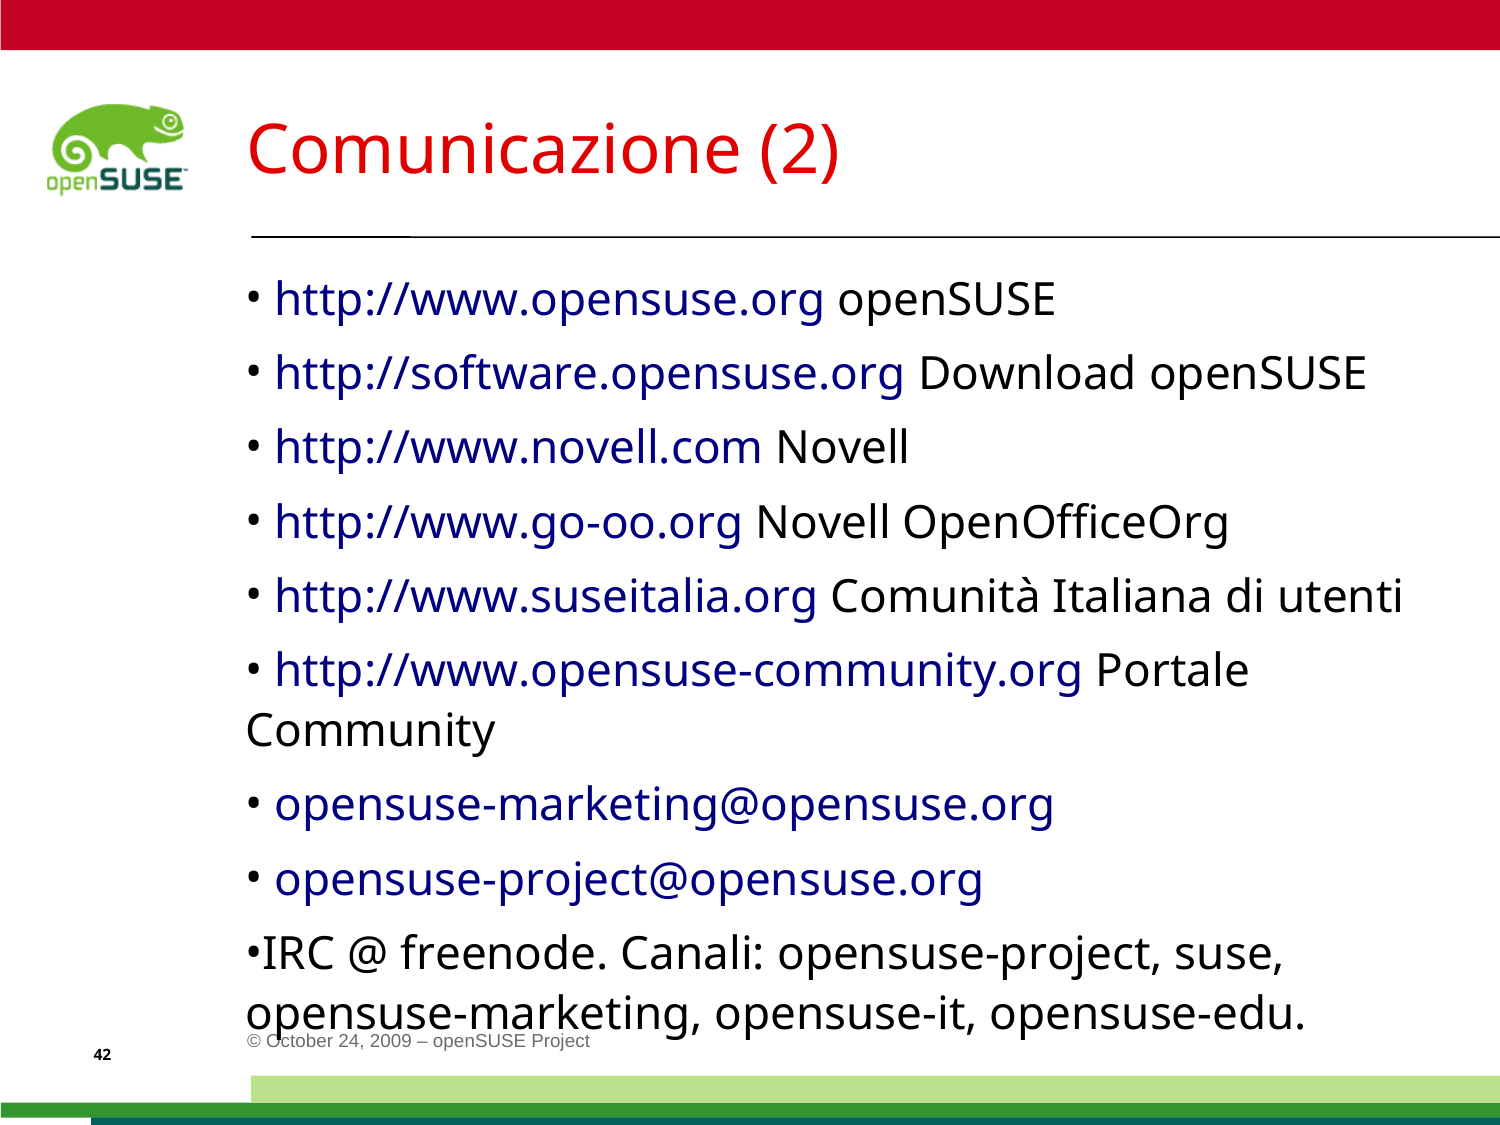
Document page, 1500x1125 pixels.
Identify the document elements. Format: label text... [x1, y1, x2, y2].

picture [47, 104, 188, 197]
title Comunicazione (2) [246, 68, 1409, 231]
list http://www.opensuse.org openSUSE http://software.opensuse.org Download openSUSE http://www.novell.com Novell http://www.go-oo.org Novell OpenOfficeOrg http://www.suseitalia.org Comunità Italiana di utenti http://www.opensuse-community.org Portale Community opensuse-marketing@opensuse.org opensuse-project@opensuse.org IRC @ freenode. Canali: opensuse-project, suse, opensuse-marketing, opensuse-it, opensuse-edu. [245, 267, 1458, 1010]
